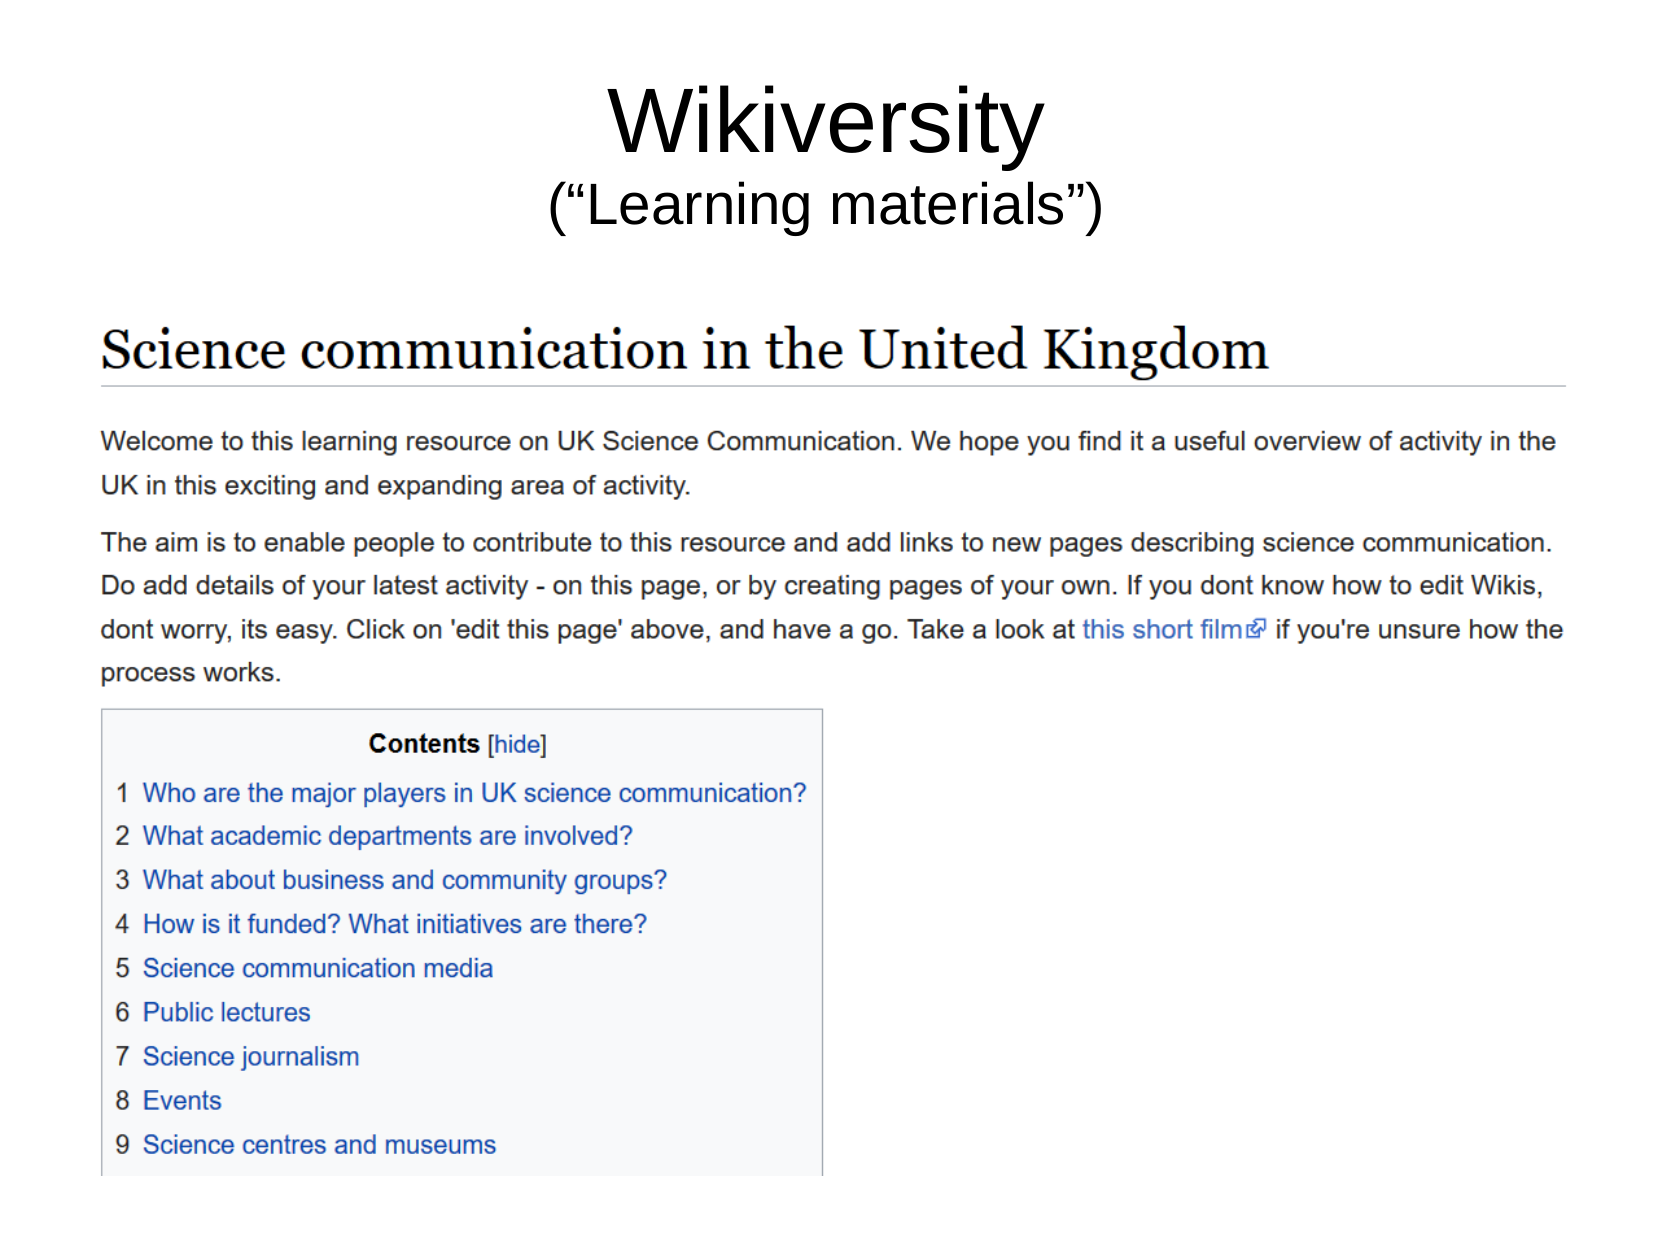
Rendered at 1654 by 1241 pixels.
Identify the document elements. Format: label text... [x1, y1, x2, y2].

title Wikiversity (“Learning materials”) [82, 49, 1571, 257]
picture [74, 283, 1583, 1176]
